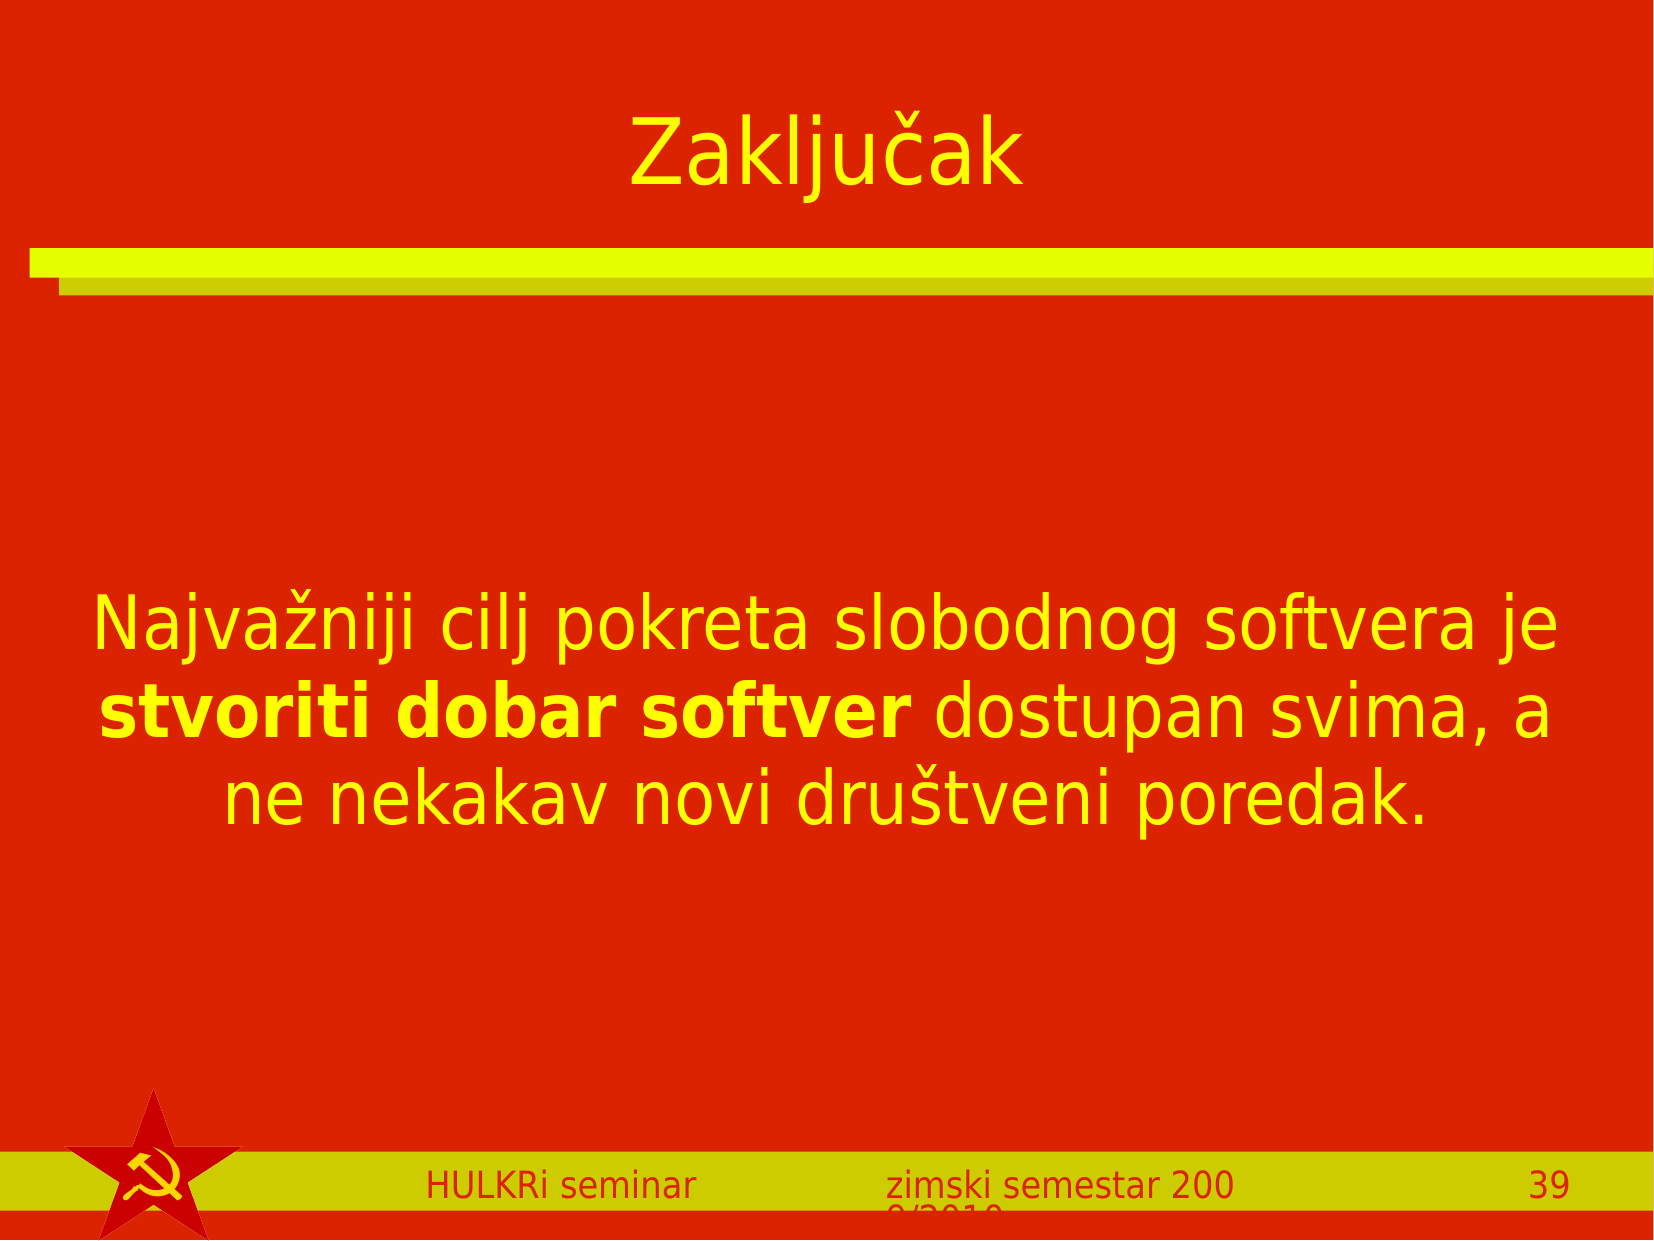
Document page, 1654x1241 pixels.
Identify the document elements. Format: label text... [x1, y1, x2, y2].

title Zaključak [82, 56, 1571, 250]
picture [64, 1088, 243, 1241]
subtitle Najvažniji cilj pokreta slobodnog softvera je stvoriti dobar softver dostupan svima, a ne nekakav novi društveni poredak. [82, 309, 1571, 1114]
